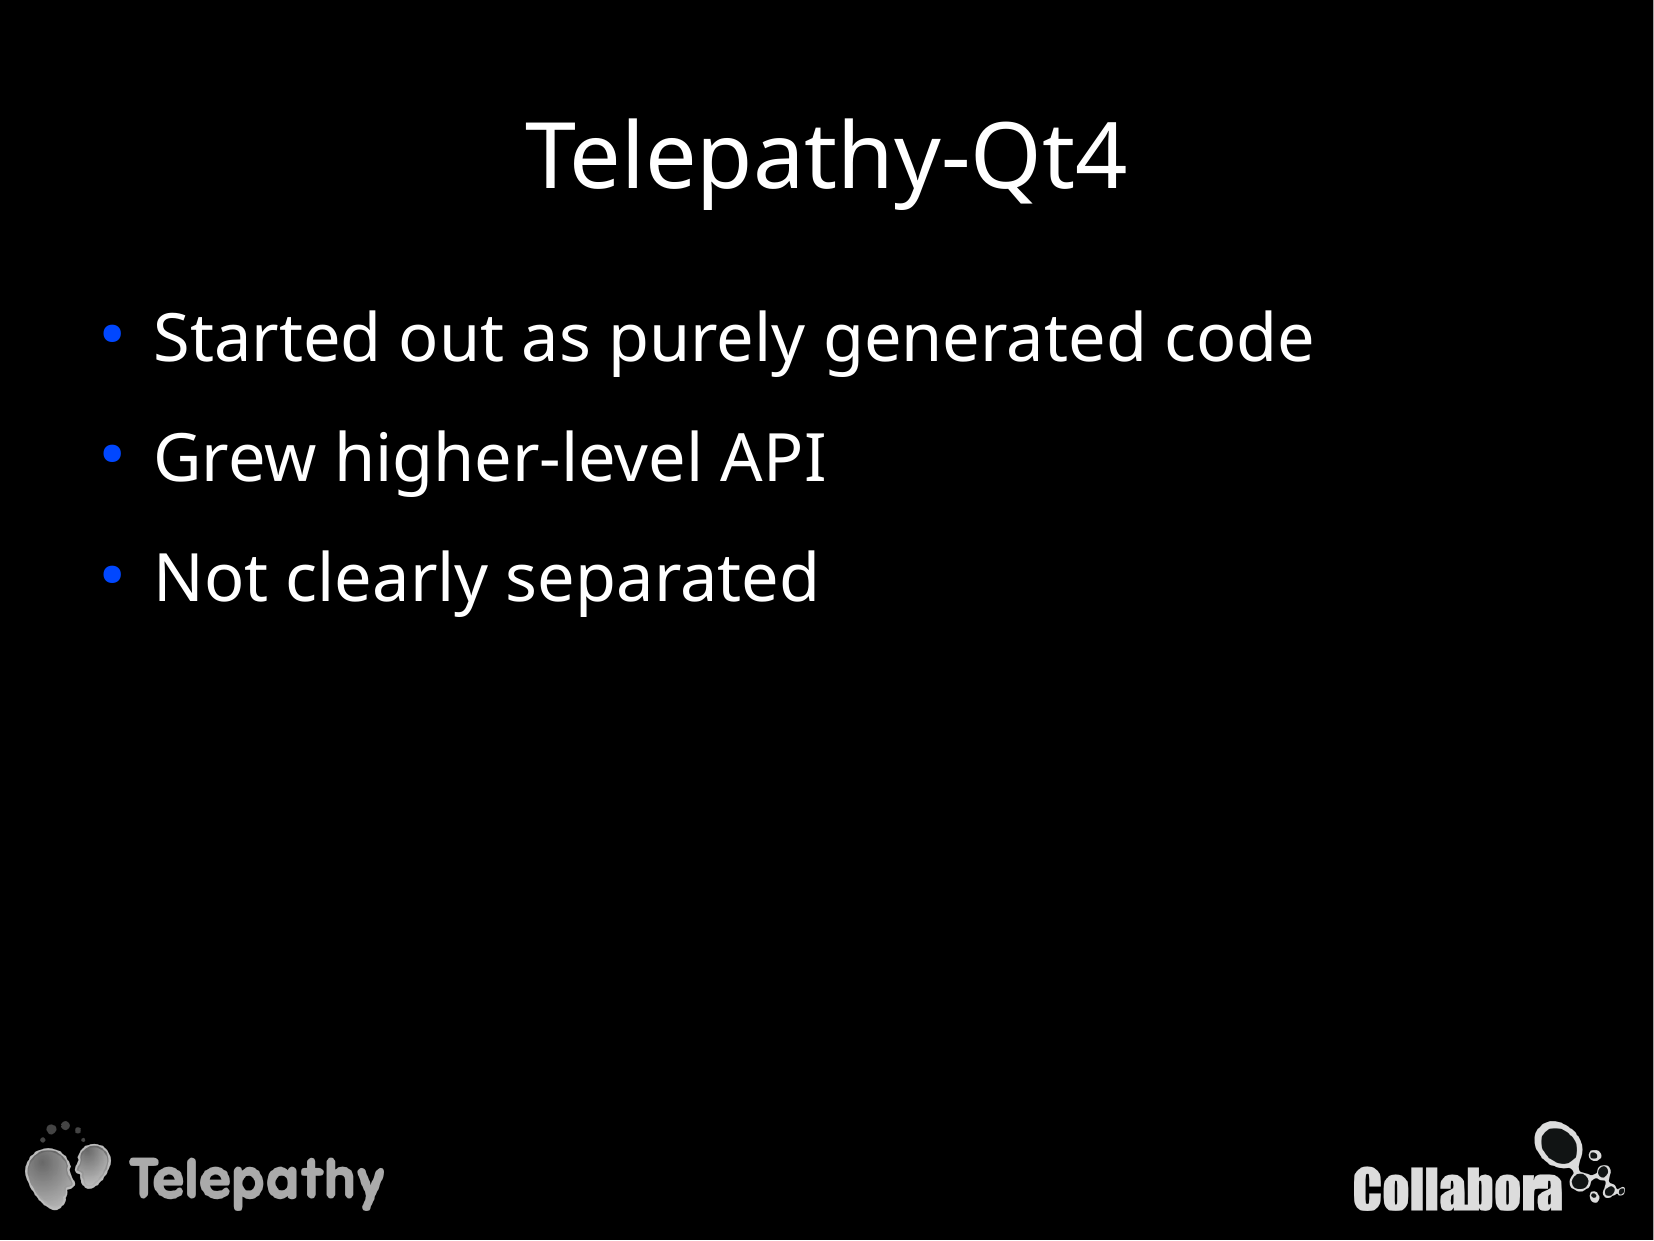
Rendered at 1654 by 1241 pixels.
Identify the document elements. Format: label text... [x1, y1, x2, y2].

title Telepathy-Qt4 [82, 56, 1571, 250]
list Started out as purely generated code Grew higher-level API Not clearly separated [82, 290, 1571, 1109]
picture [25, 1121, 384, 1211]
picture [1354, 1121, 1625, 1211]
